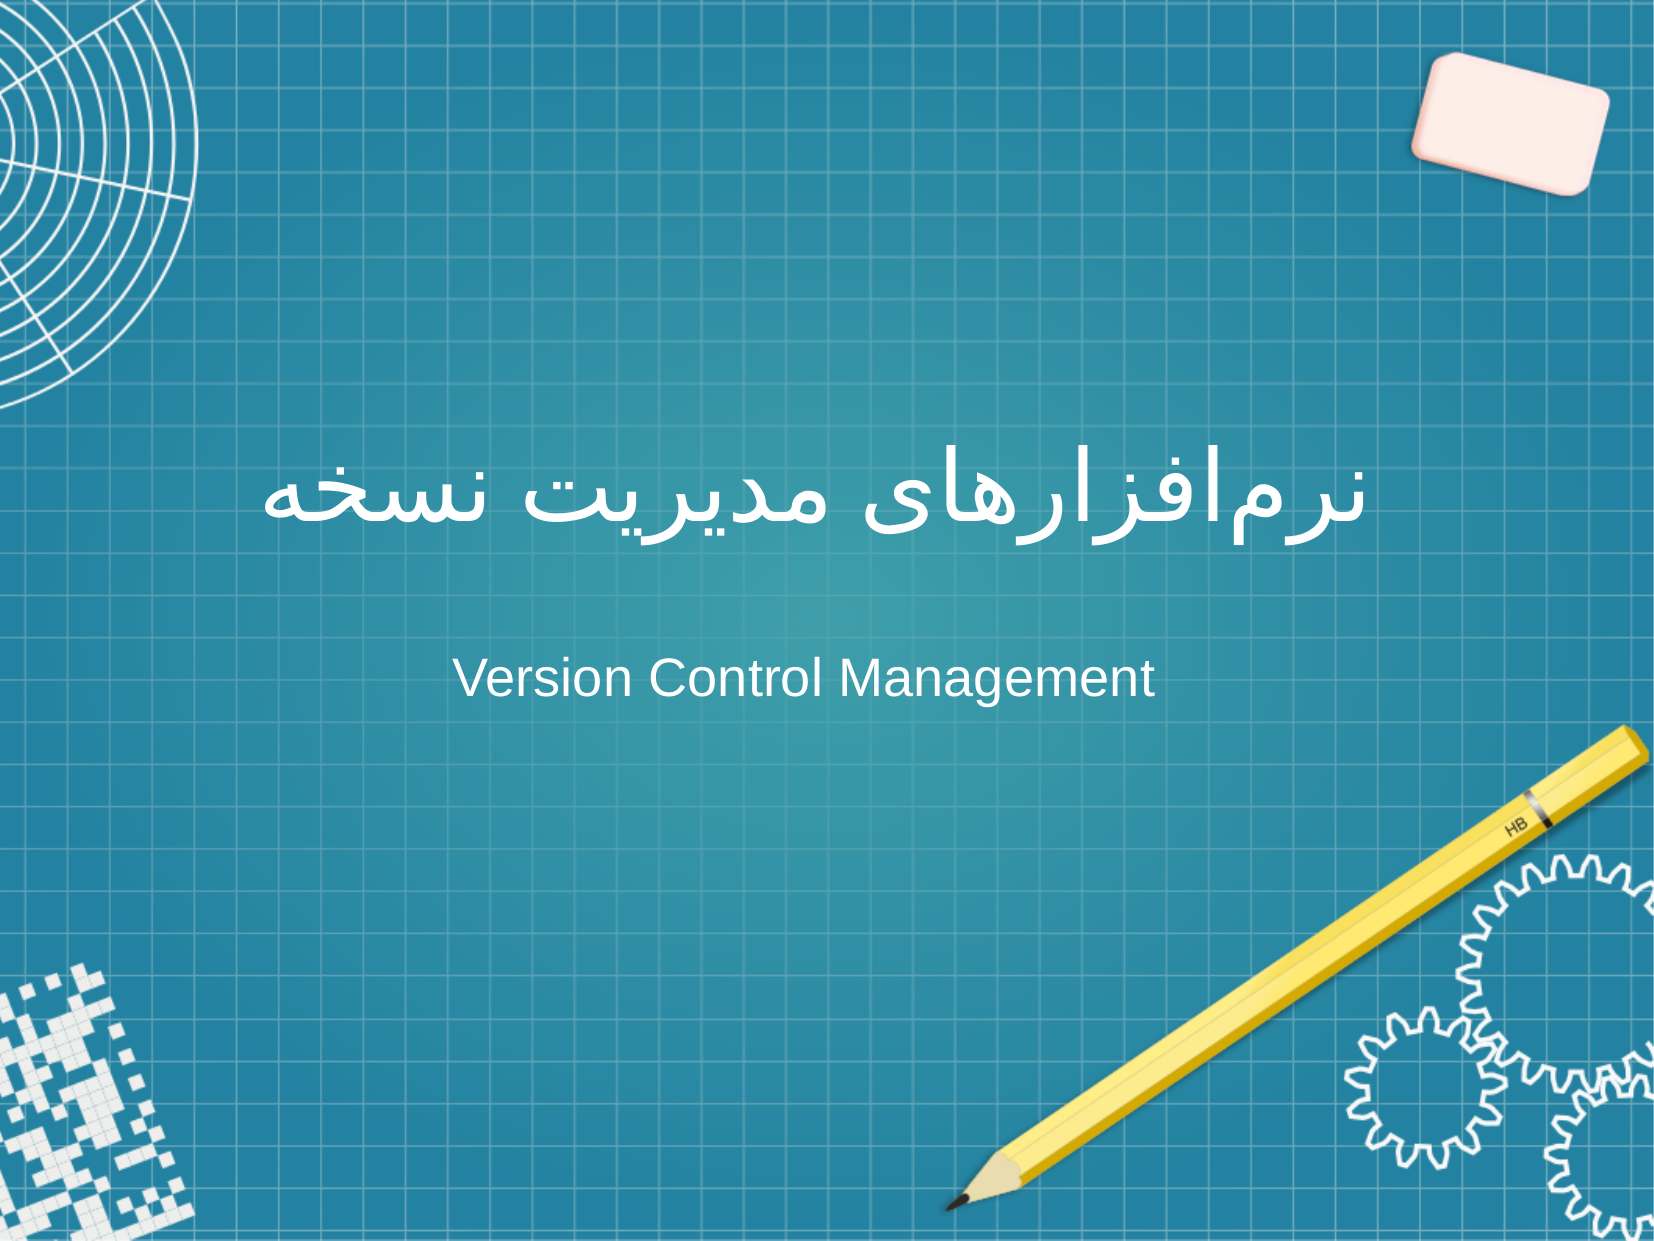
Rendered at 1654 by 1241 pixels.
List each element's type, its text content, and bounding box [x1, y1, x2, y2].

title نرم‌افزارهای مدیریت نسخه [71, 375, 1561, 588]
subtitle Version Control Management [60, 600, 1549, 751]
